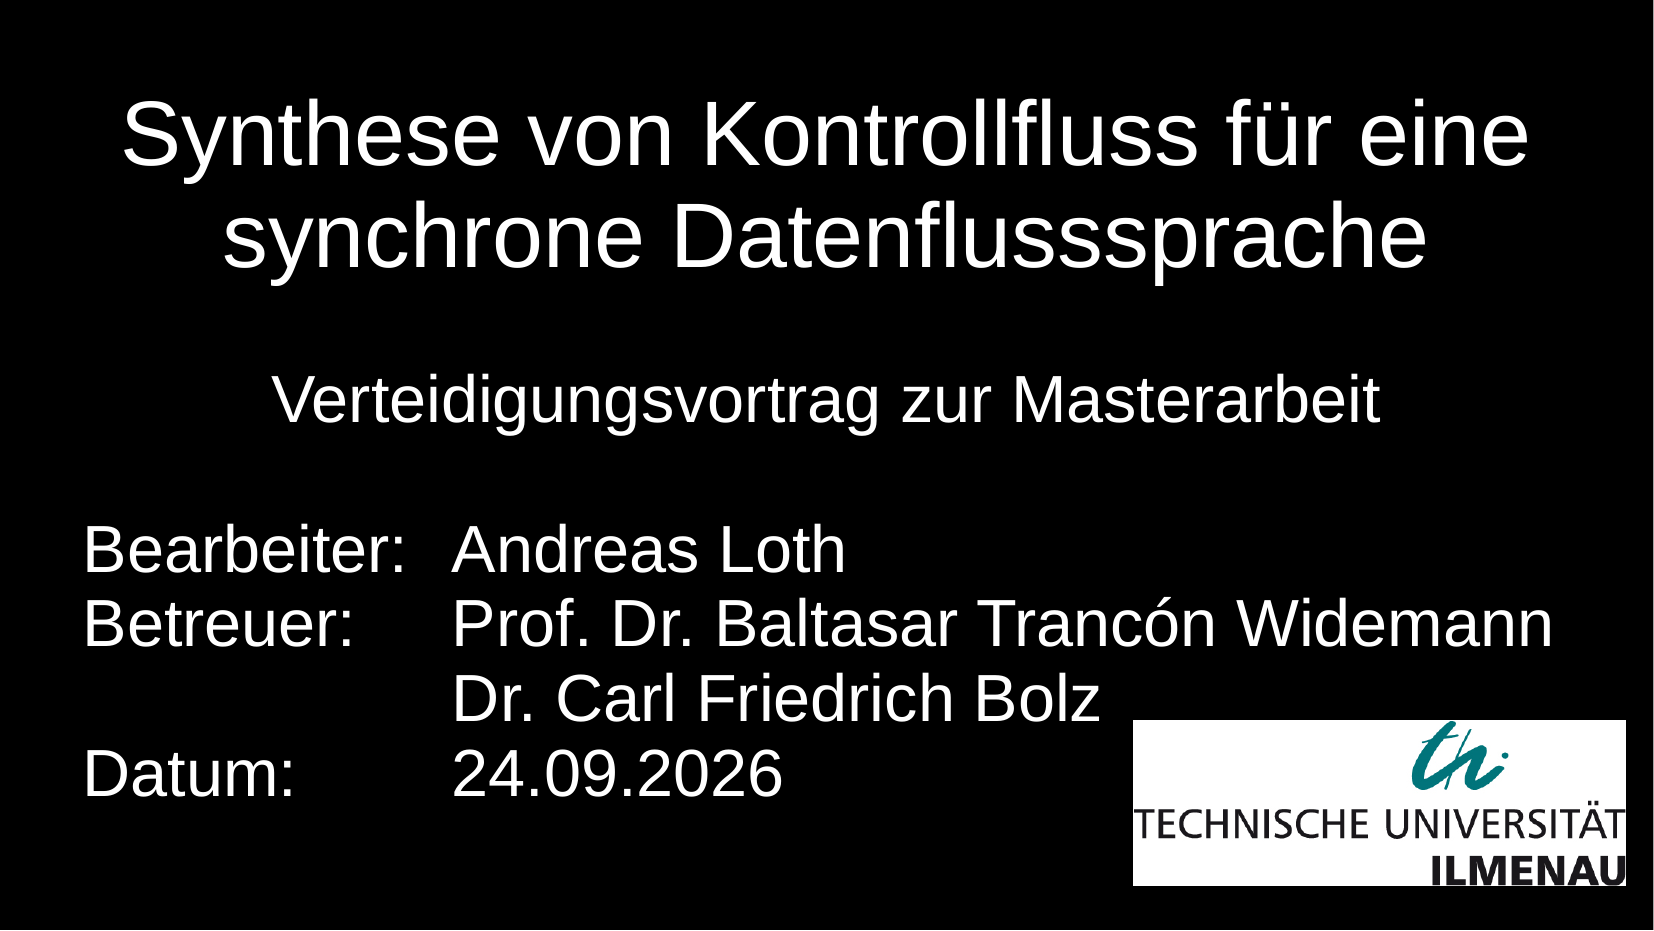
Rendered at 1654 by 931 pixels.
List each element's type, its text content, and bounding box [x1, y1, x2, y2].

subtitle Synthese von Kontrollfluss für eine synchrone Datenflusssprache Verteidigungsvortrag zur Masterarbeit Bearbeiter: Andreas Loth Betreuer: Prof. Dr. Baltasar Trancón Widemann Dr. Carl Friedrich Bolz Datum: [82, 0, 1571, 898]
picture [1133, 720, 1626, 886]
